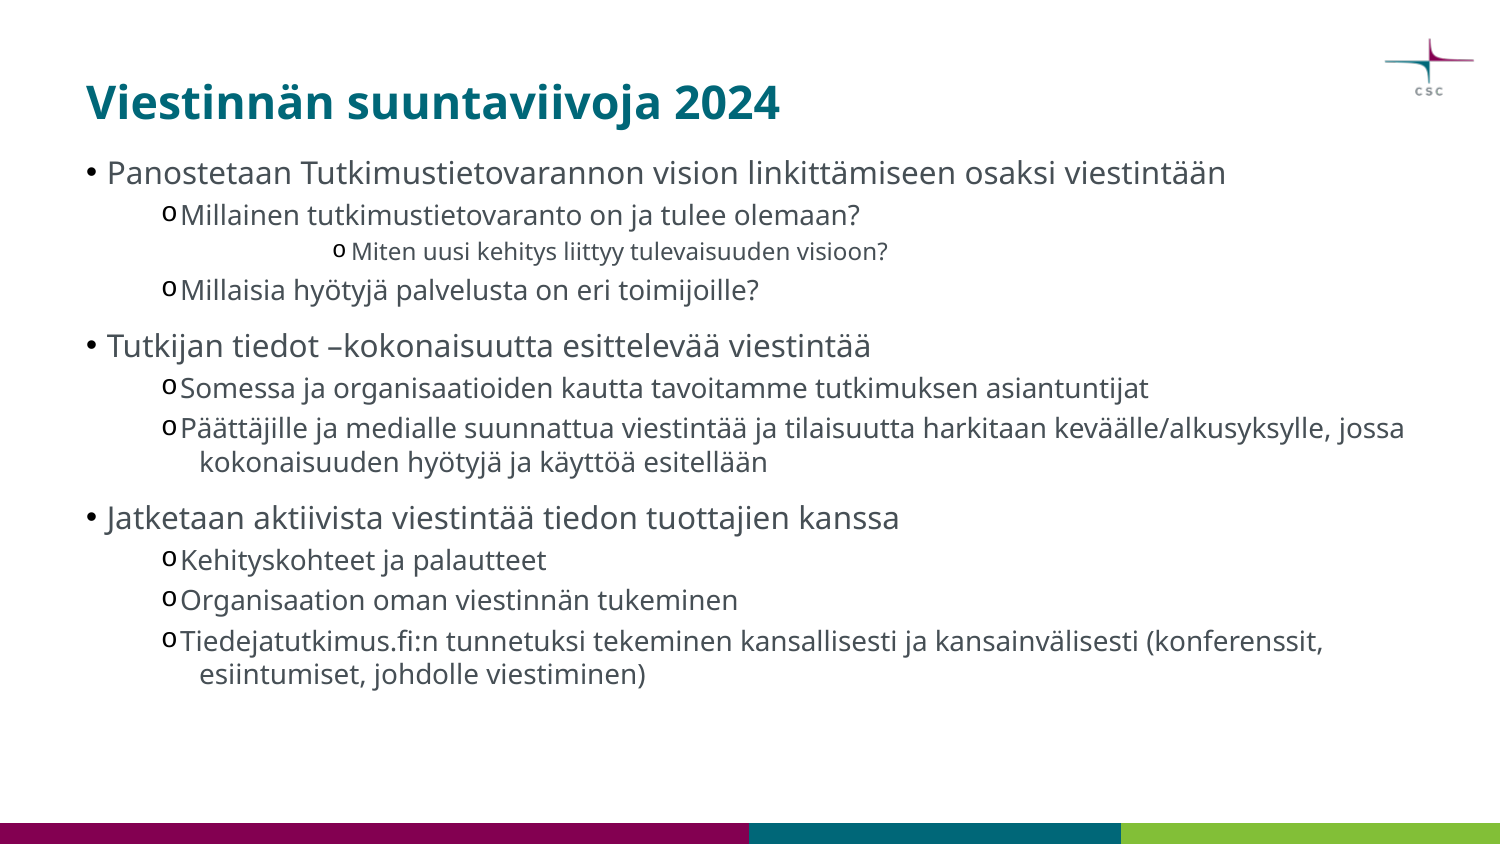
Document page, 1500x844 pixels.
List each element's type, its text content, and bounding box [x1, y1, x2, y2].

list Panostetaan Tutkimustietovarannon vision linkittämiseen osaksi viestintään Millainen tutkimustietovaranto on ja tulee olemaan? Miten uusi kehitys liittyy tulevaisuuden visioon? Millaisia hyötyjä palvelusta on eri toimijoille? Tutkijan tiedot –kokonaisuutta esittelevää viestintää Somessa ja organisaatioiden kautta tavoitamme tutkimuksen asiantuntijat Päättäjille ja medialle suunnattua viestintää ja tilaisuutta harkitaan keväälle/alkusyksylle, jossa kokonaisuuden hyötyjä ja käyttöä esitellään Jatketaan aktiivista viestintää tiedon tuottajien kanssa Kehityskohteet ja palautteet Organisaation oman viestinnän tukeminen Tiedejatutkimus.fi:n tunnetuksi tekeminen kansallisesti ja kansainvälisesti (konferenssit, esiintumiset, johdolle viestiminen) [75, 143, 1462, 701]
title Viestinnän suuntaviivoja 2024 [75, 30, 1346, 143]
